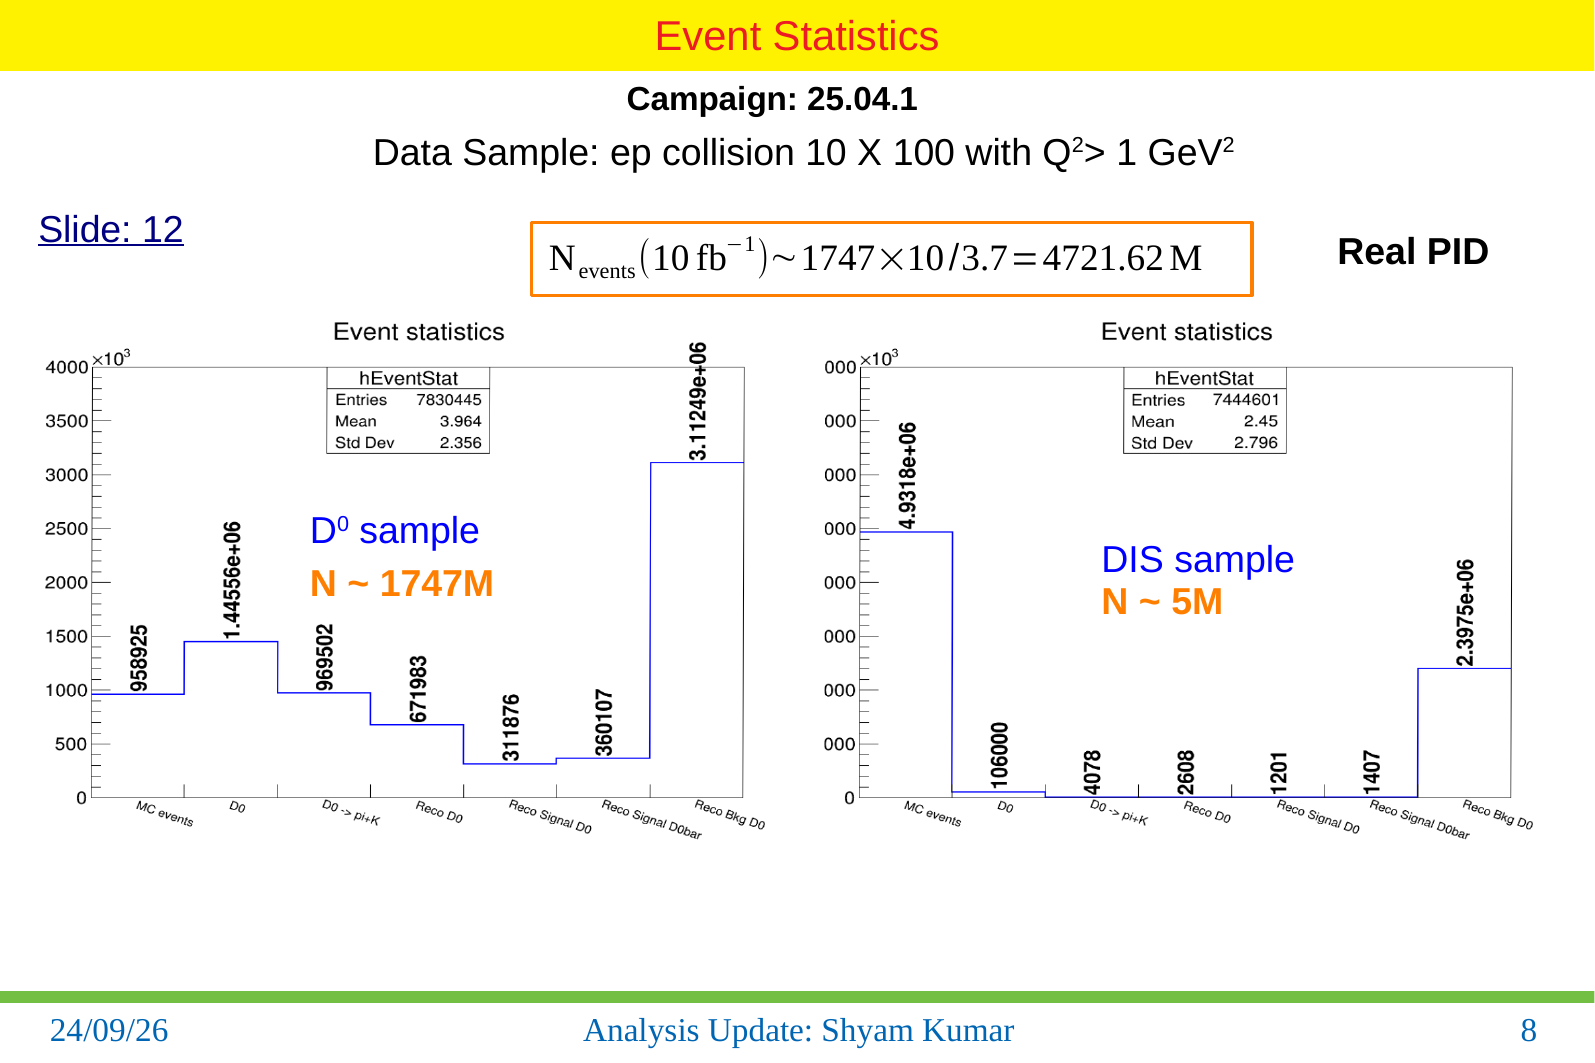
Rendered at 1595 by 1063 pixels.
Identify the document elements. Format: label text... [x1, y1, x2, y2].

text_box Real PID [1322, 222, 1595, 280]
chart [542, 231, 1209, 284]
text_box Slide: 12 [23, 200, 331, 271]
text_box N ~ 5M [1086, 572, 1371, 662]
text_box Data Sample: ep collision 10 X 100 with Q2> 1 GeV2 [11, 124, 1595, 223]
text_box DIS sample [1086, 531, 1347, 572]
picture [9, 313, 1593, 851]
text_box D0 sample [295, 501, 508, 555]
text_box Campaign: 25.04.1 [611, 73, 983, 172]
title Event Statistics [0, 0, 1595, 71]
text_box N ~ 1747M [295, 555, 579, 644]
